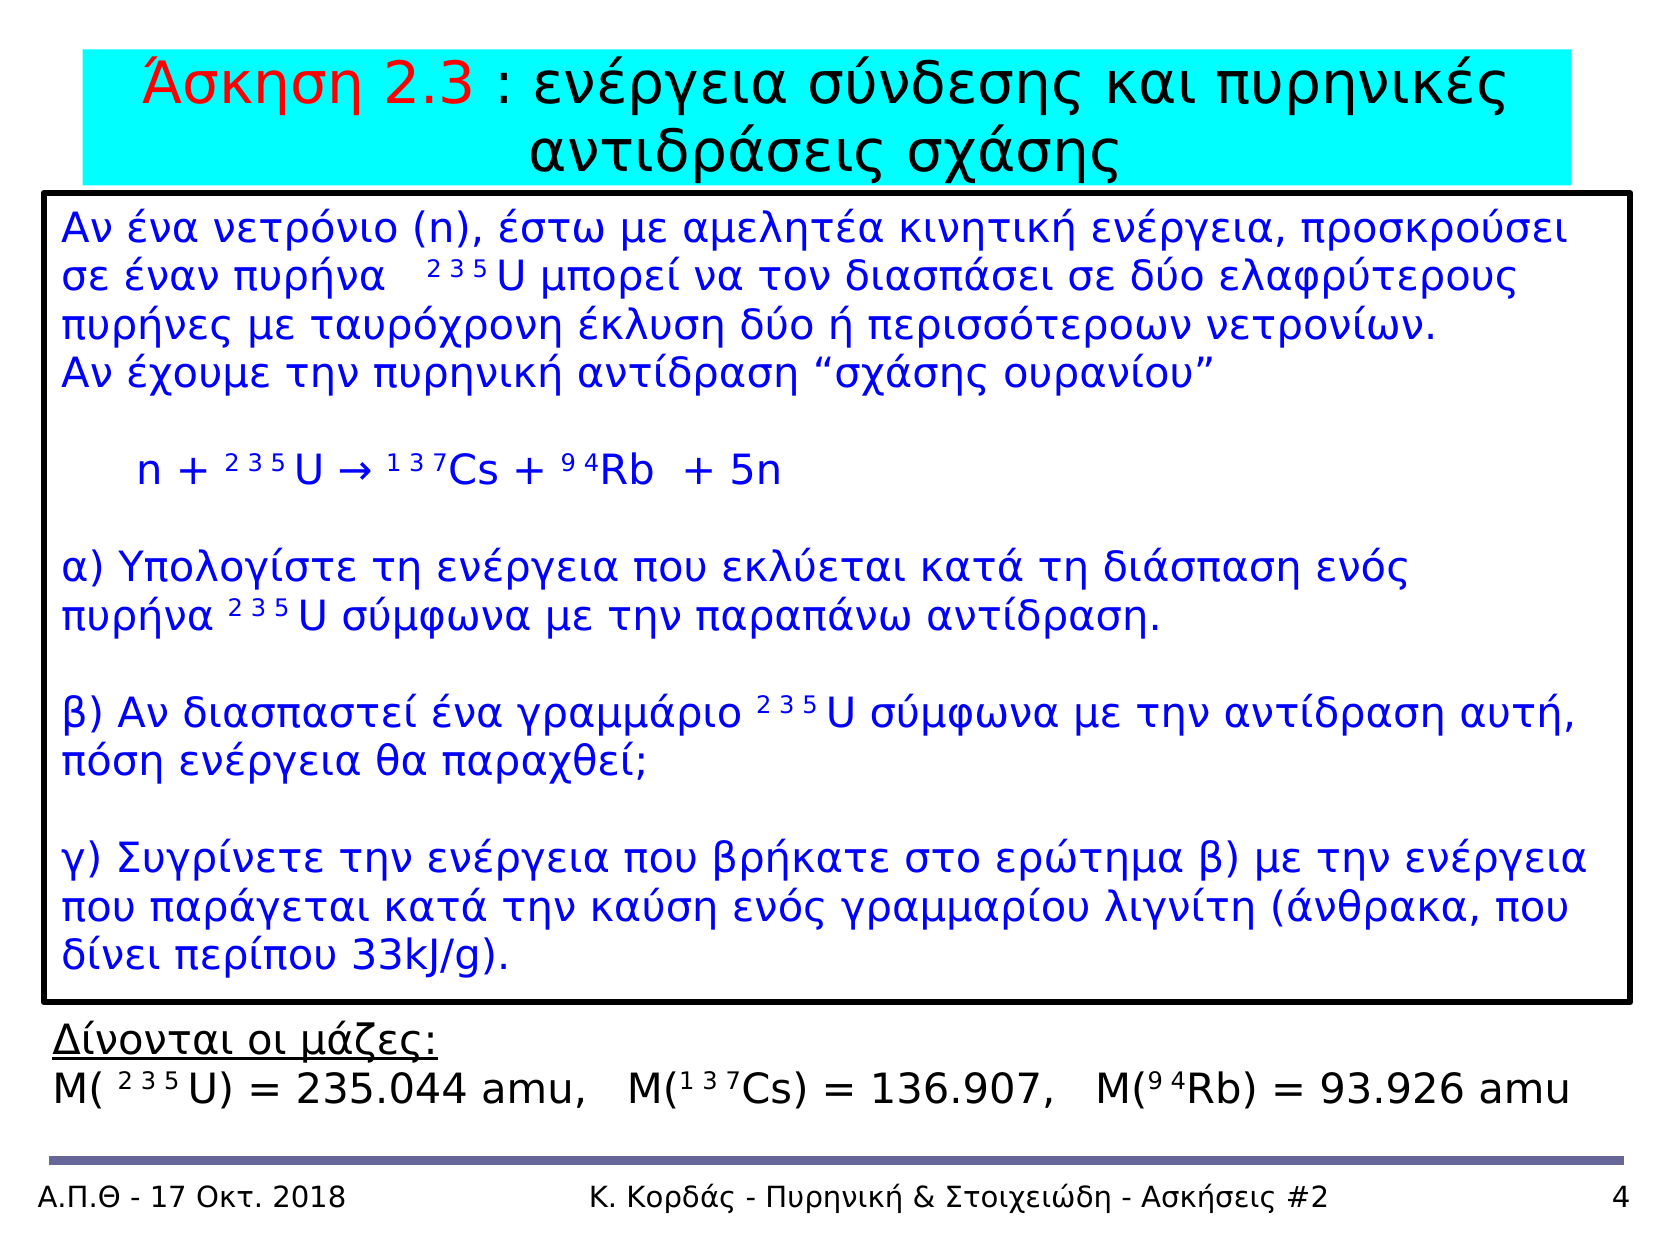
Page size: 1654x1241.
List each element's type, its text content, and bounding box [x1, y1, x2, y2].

text_box Δίνονται οι μάζες: M( 2 3 5 U) = 235.044 amu, M(1 3 7Cs) = 136.907, M(9 4Rb) = 93.926 amu [37, 1008, 1613, 1123]
list [43, 556, 1619, 1240]
text_box Αν ένα νετρόνιο (n), έστω με αμελητέα κινητική ενέργεια, προσκρούσει σε έναν πυρήνα 2 3 5 U μπορεί να τον διασπάσει σε δύο ελαφρύτερους πυρήνες με ταυρόχρονη έκλυση δύο ή περισσότεροων νετρονίων. Αν έχουμε την πυρηνική αντίδραση “σχάσης ουρανίου” n + 2 3 5 U → 1 3 7Cs + 9 4Rb + 5n α) Υπολογίστε τη ενέργεια που εκλύεται κατά τη διάσπαση ενός πυρήνα 2 3 5 U σύμφωνα με την παραπάνω αντίδραση. β) Αν διασπαστεί ένα γραμμάριο 2 3 5 U σύμφωνα με την αντίδραση αυτή, πόση ενέργεια θα παραχθεί; γ) Συγρίνετε την ενέργεια που βρήκατε στο ερώτημα β) με την ενέργεια που παράγεται κατά την καύση ενός γραμμαρίου λιγνίτη (άνθρακα, που δίνει περίπου 33kJ/g). [43, 193, 1631, 1003]
title Άσκηση 2.3 : ενέργεια σύνδεσης και πυρηνικές αντιδράσεις σχάσης [82, 49, 1571, 186]
